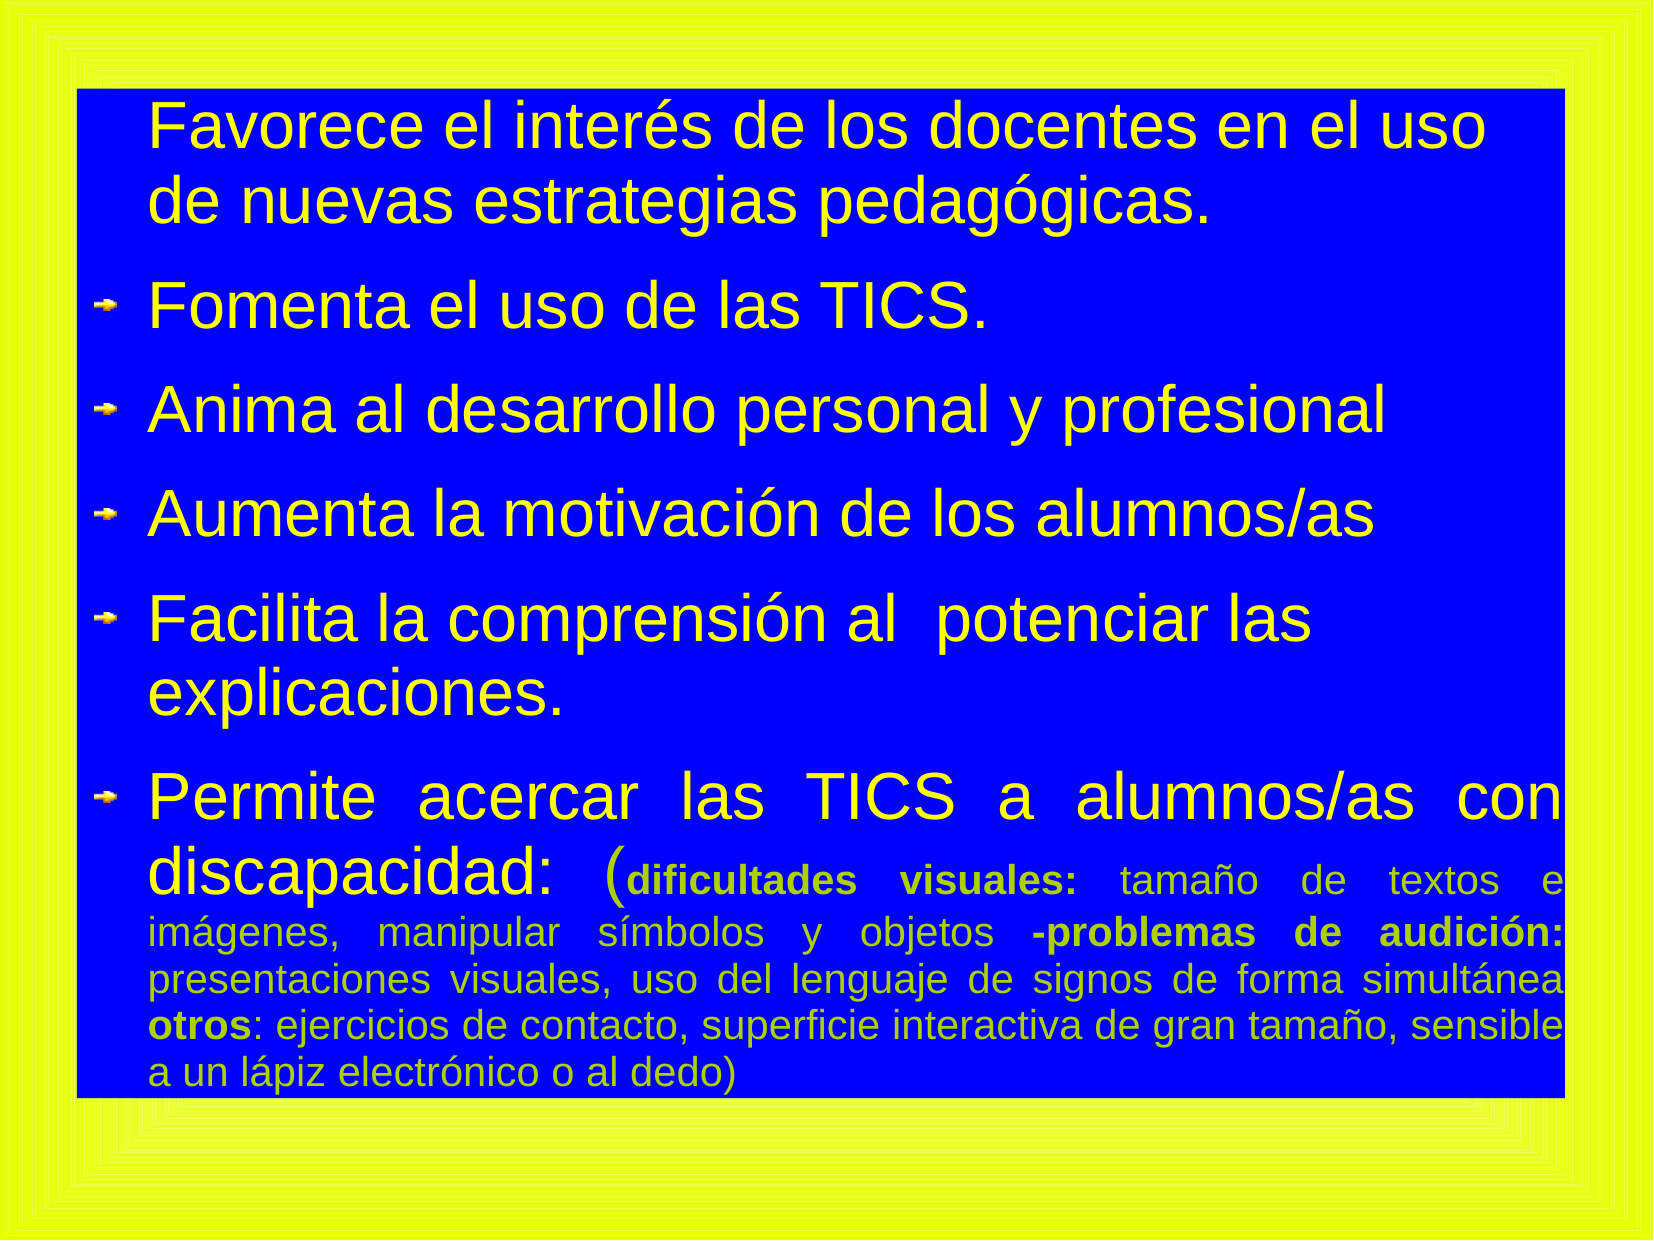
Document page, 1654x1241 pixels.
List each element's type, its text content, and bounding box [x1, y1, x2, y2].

list Favorece el interés de los docentes en el uso de nuevas estrategias pedagógicas. Fomenta el uso de las TICS. Anima al desarrollo personal y profesional Aumenta la motivación de los alumnos/as Facilita la comprensión al potenciar las explicaciones. Permite acercar las TICS a alumnos/as con discapacidad: (dificultades visuales: tamaño de textos e imágenes, manipular símbolos y objetos -problemas de audición: presentaciones visuales, uso del lenguaje de signos de forma simultánea otros: ejercicios de contacto, superficie interactiva de gran tamaño, sensible a un lápiz electrónico o al dedo) [76, 88, 1565, 1099]
